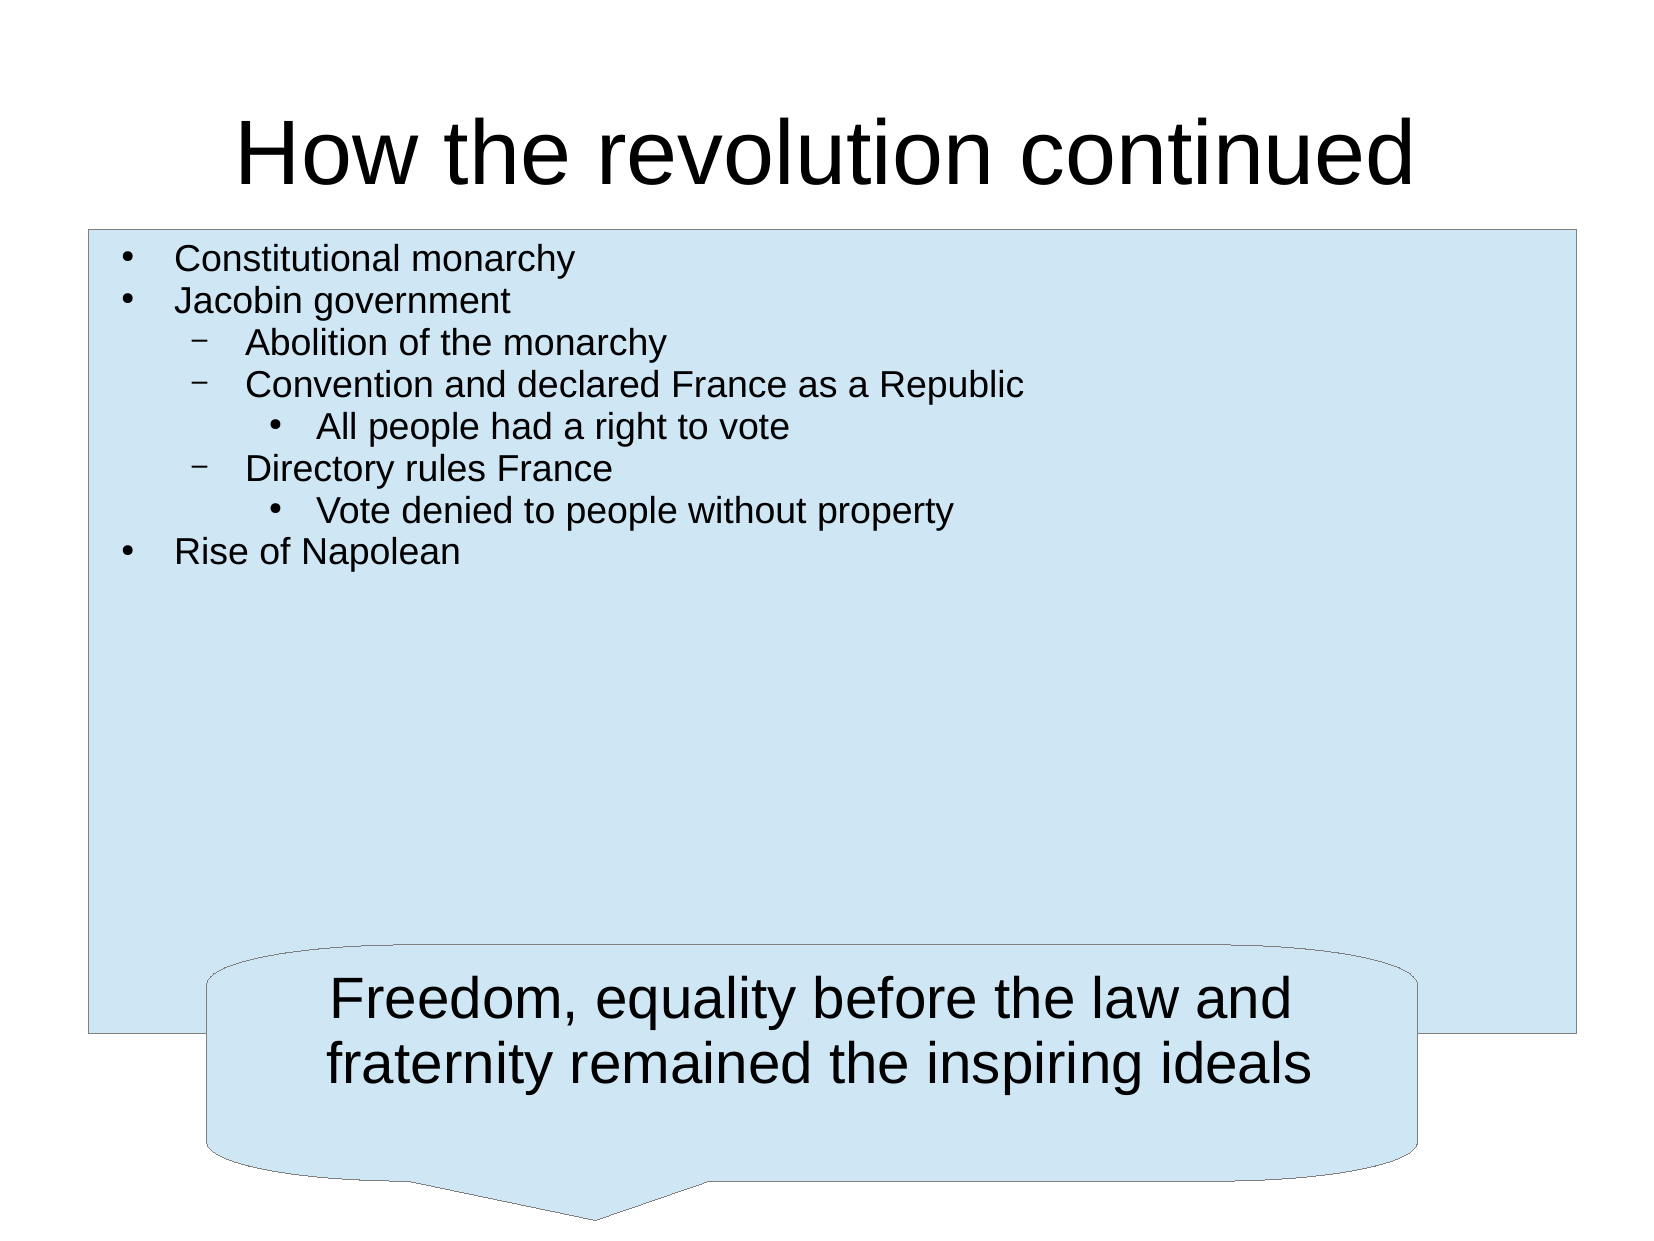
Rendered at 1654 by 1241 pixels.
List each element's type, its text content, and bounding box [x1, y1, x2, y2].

title How the revolution continued [82, 49, 1571, 257]
text_box Freedom, equality before the law and fraternity remained the inspiring ideals [206, 944, 1418, 1221]
list Constitutional monarchy Jacobin government Abolition of the monarchy Convention and declared France as a Republic All people had a right to vote Directory rules France Vote denied to people without property Rise of Napolean [88, 229, 1577, 1034]
